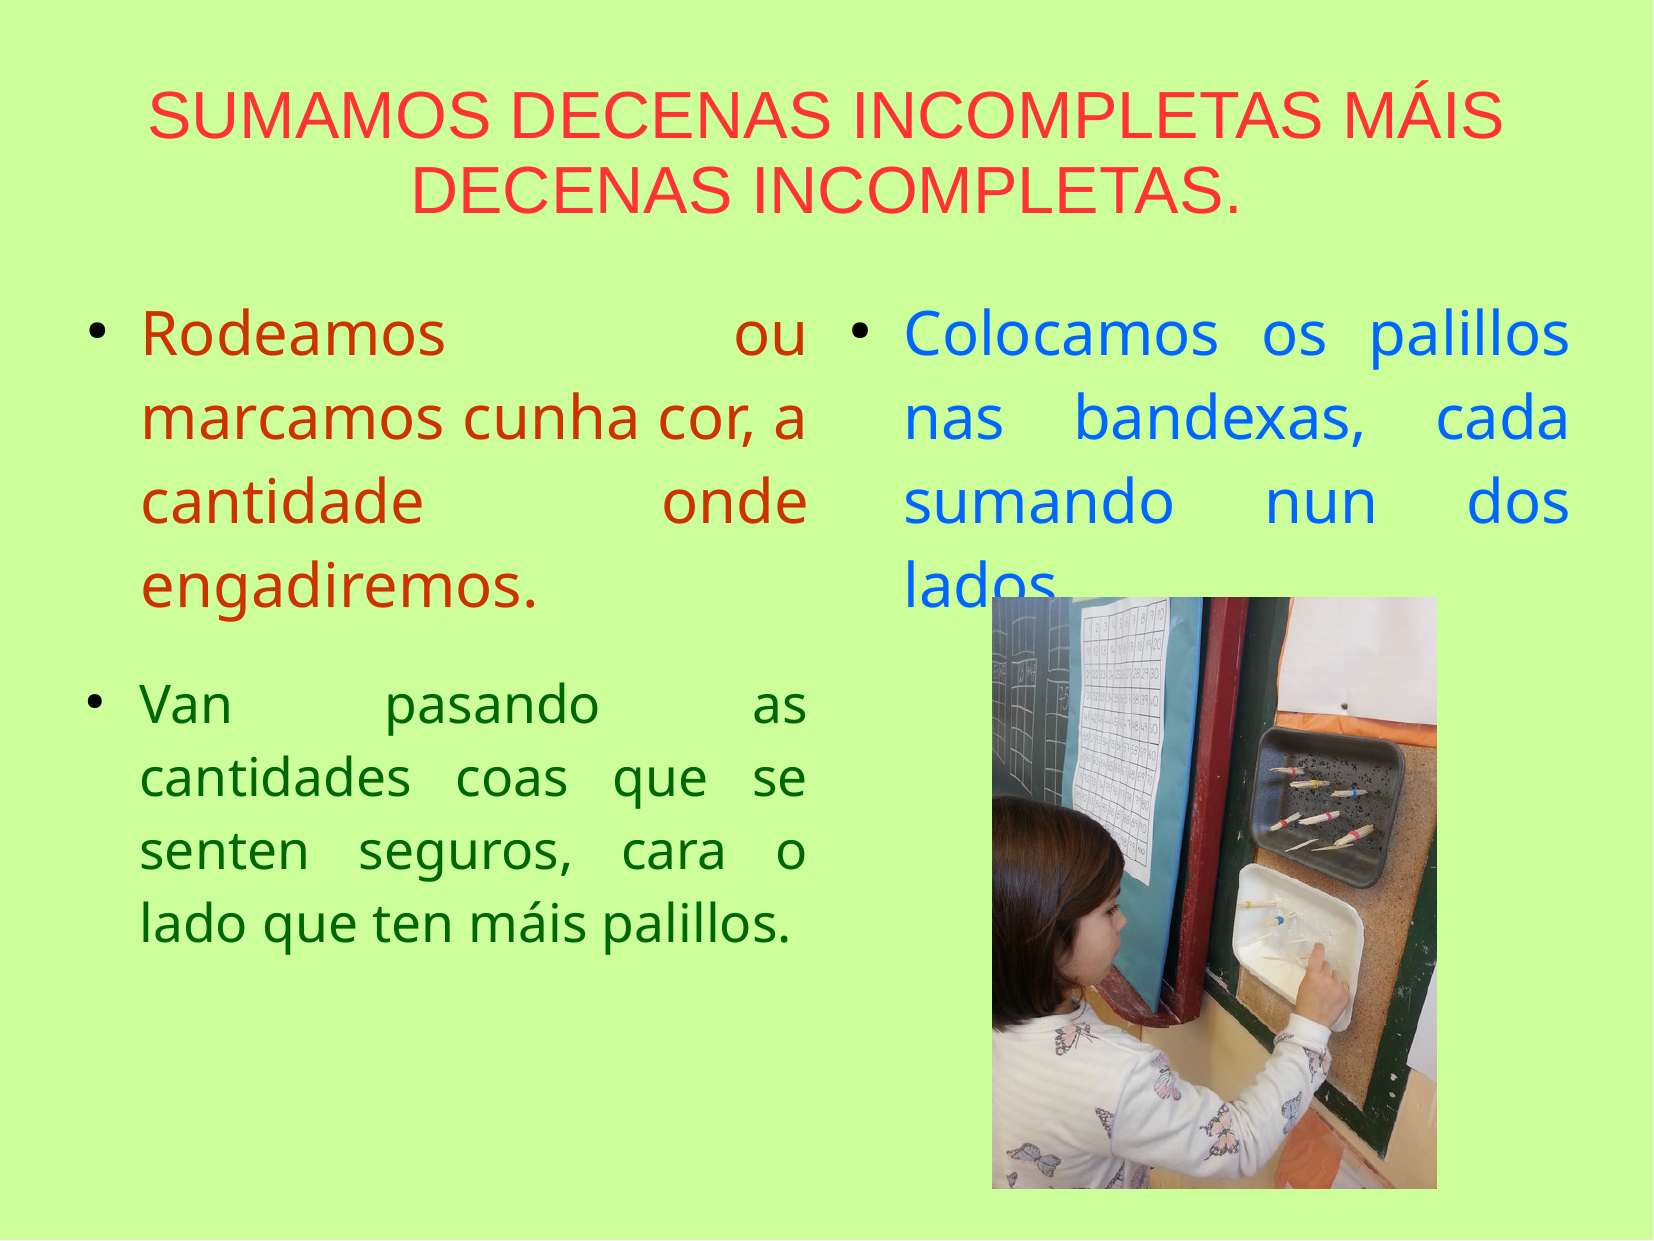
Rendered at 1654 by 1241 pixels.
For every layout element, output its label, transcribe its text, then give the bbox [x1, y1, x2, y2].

picture [992, 597, 1437, 1189]
list Van pasando as cantidades coas que se senten seguros, cara o lado que ten máis palillos. [82, 665, 809, 1009]
list Rodeamos ou marcamos cunha cor, a cantidade onde engadiremos. [82, 290, 809, 634]
list Colocamos os palillos nas bandexas, cada sumando nun dos lados. [845, 290, 1572, 634]
title SUMAMOS DECENAS INCOMPLETAS MÁIS DECENAS INCOMPLETAS. [82, 49, 1571, 257]
